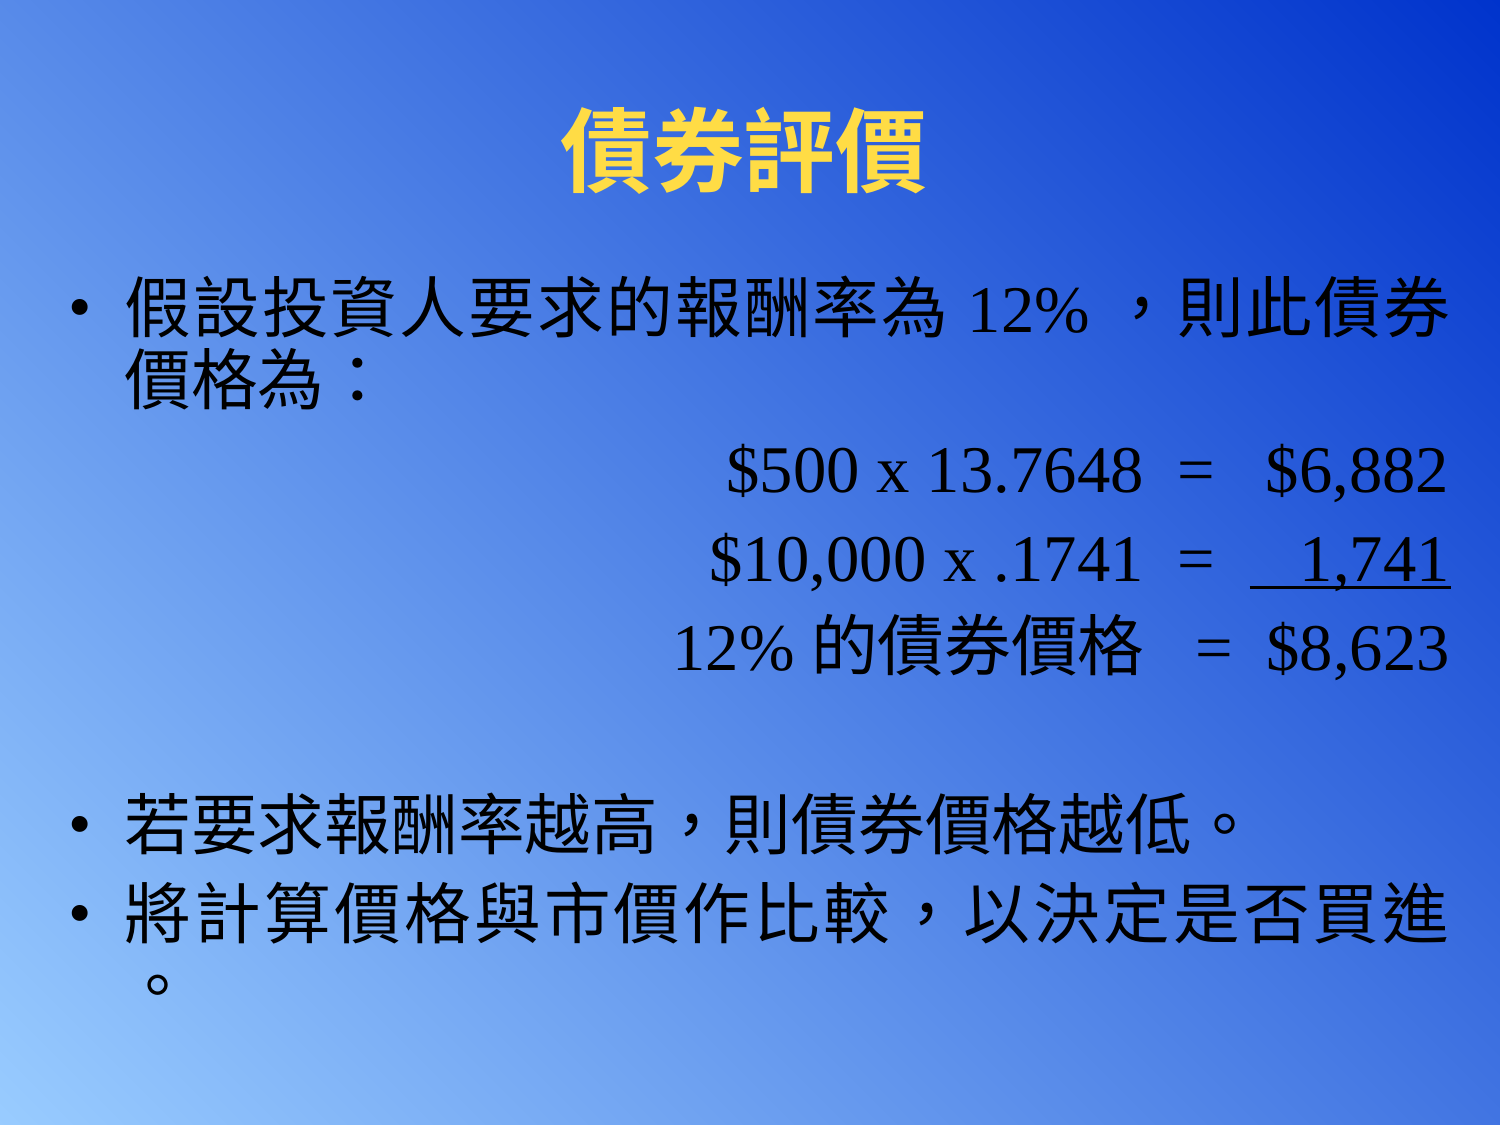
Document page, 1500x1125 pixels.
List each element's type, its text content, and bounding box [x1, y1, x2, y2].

title 債券評價 [41, 54, 1447, 243]
list 假設投資人要求的報酬率為12%，則此債券價格為： $500 x 13.7648 = $6,882 $10,000 x .1741 = 1,741 12%的債券價格 = $8,623 若要求報酬率越高，則債券價格越低。 將計算價格與市價作比較，以決定是否買進。 [53, 267, 1466, 1068]
